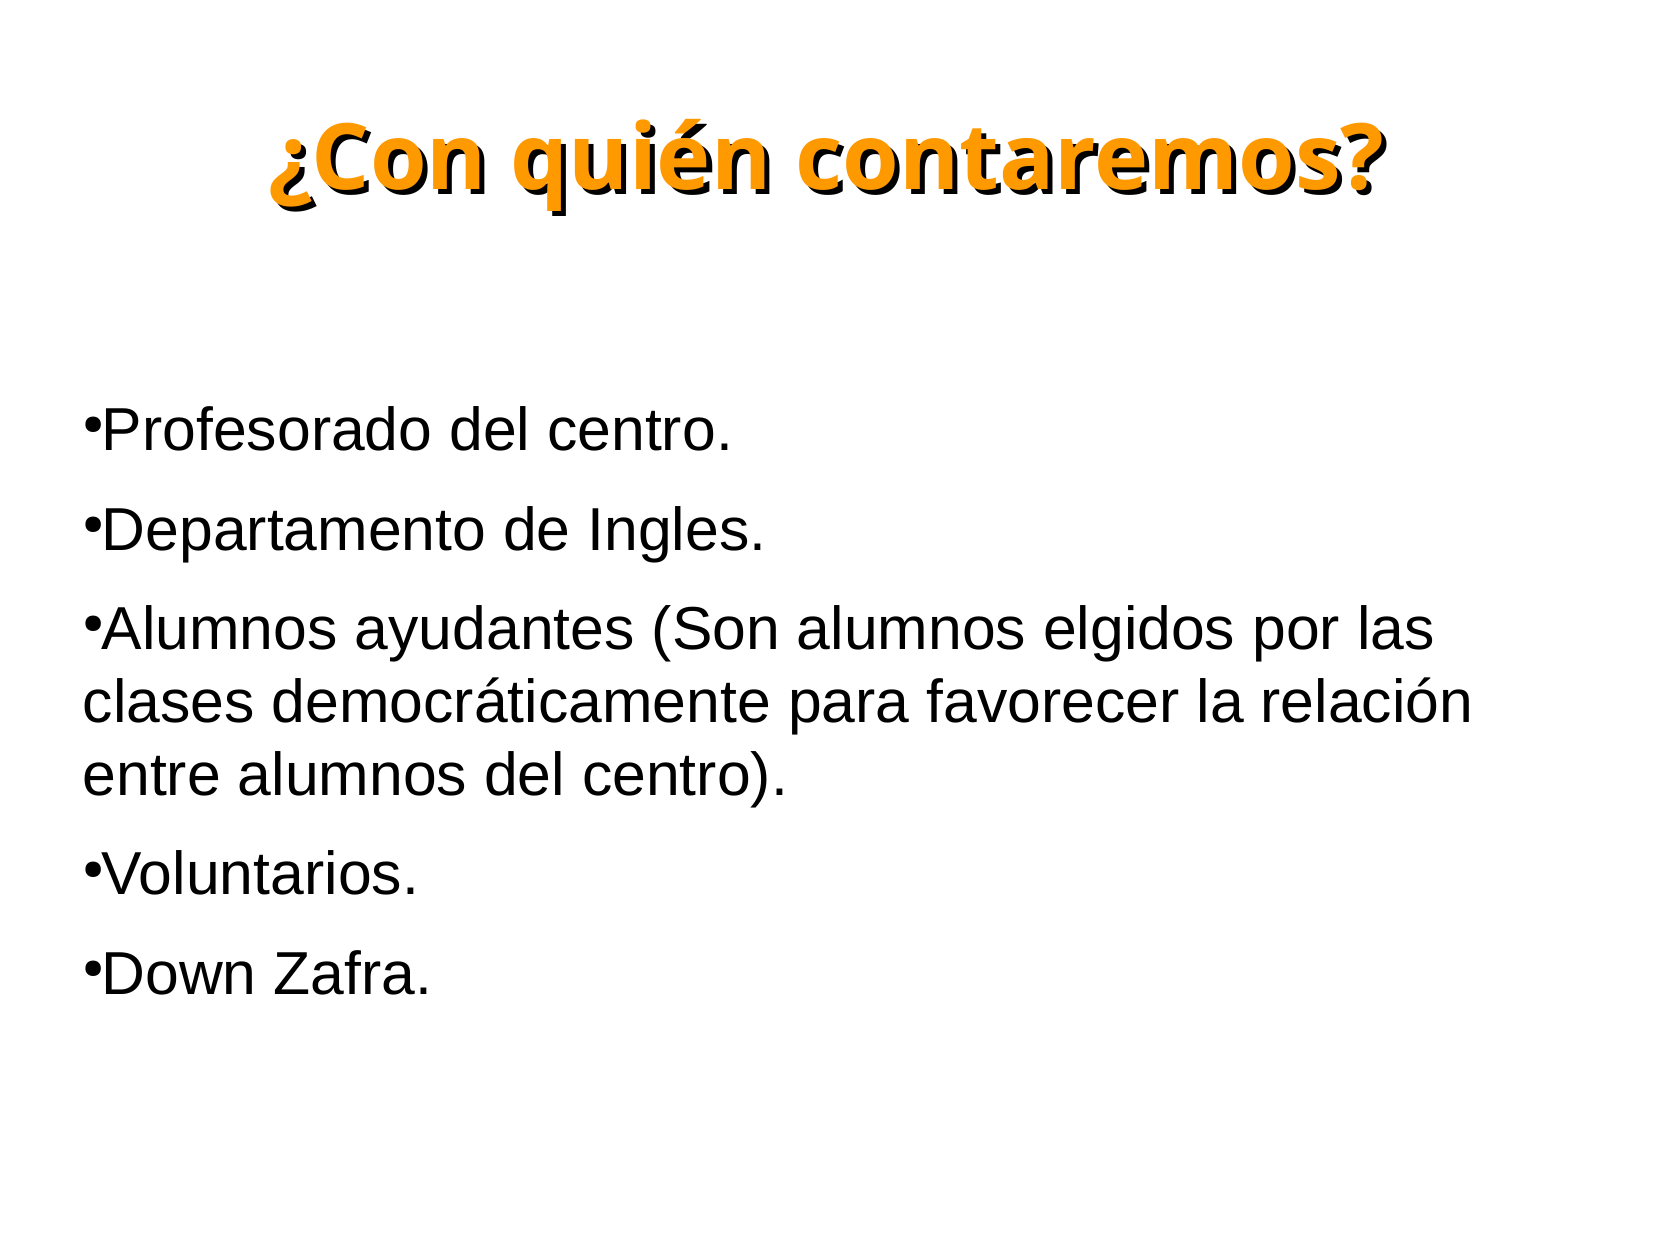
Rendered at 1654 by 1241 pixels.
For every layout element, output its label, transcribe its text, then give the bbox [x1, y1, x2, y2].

title ¿Con quién contaremos? [82, 49, 1571, 257]
list Profesorado del centro. Departamento de Ingles. Alumnos ayudantes (Son alumnos elgidos por las clases democráticamente para favorecer la relación entre alumnos del centro). Voluntarios. Down Zafra. [82, 290, 1571, 1010]
